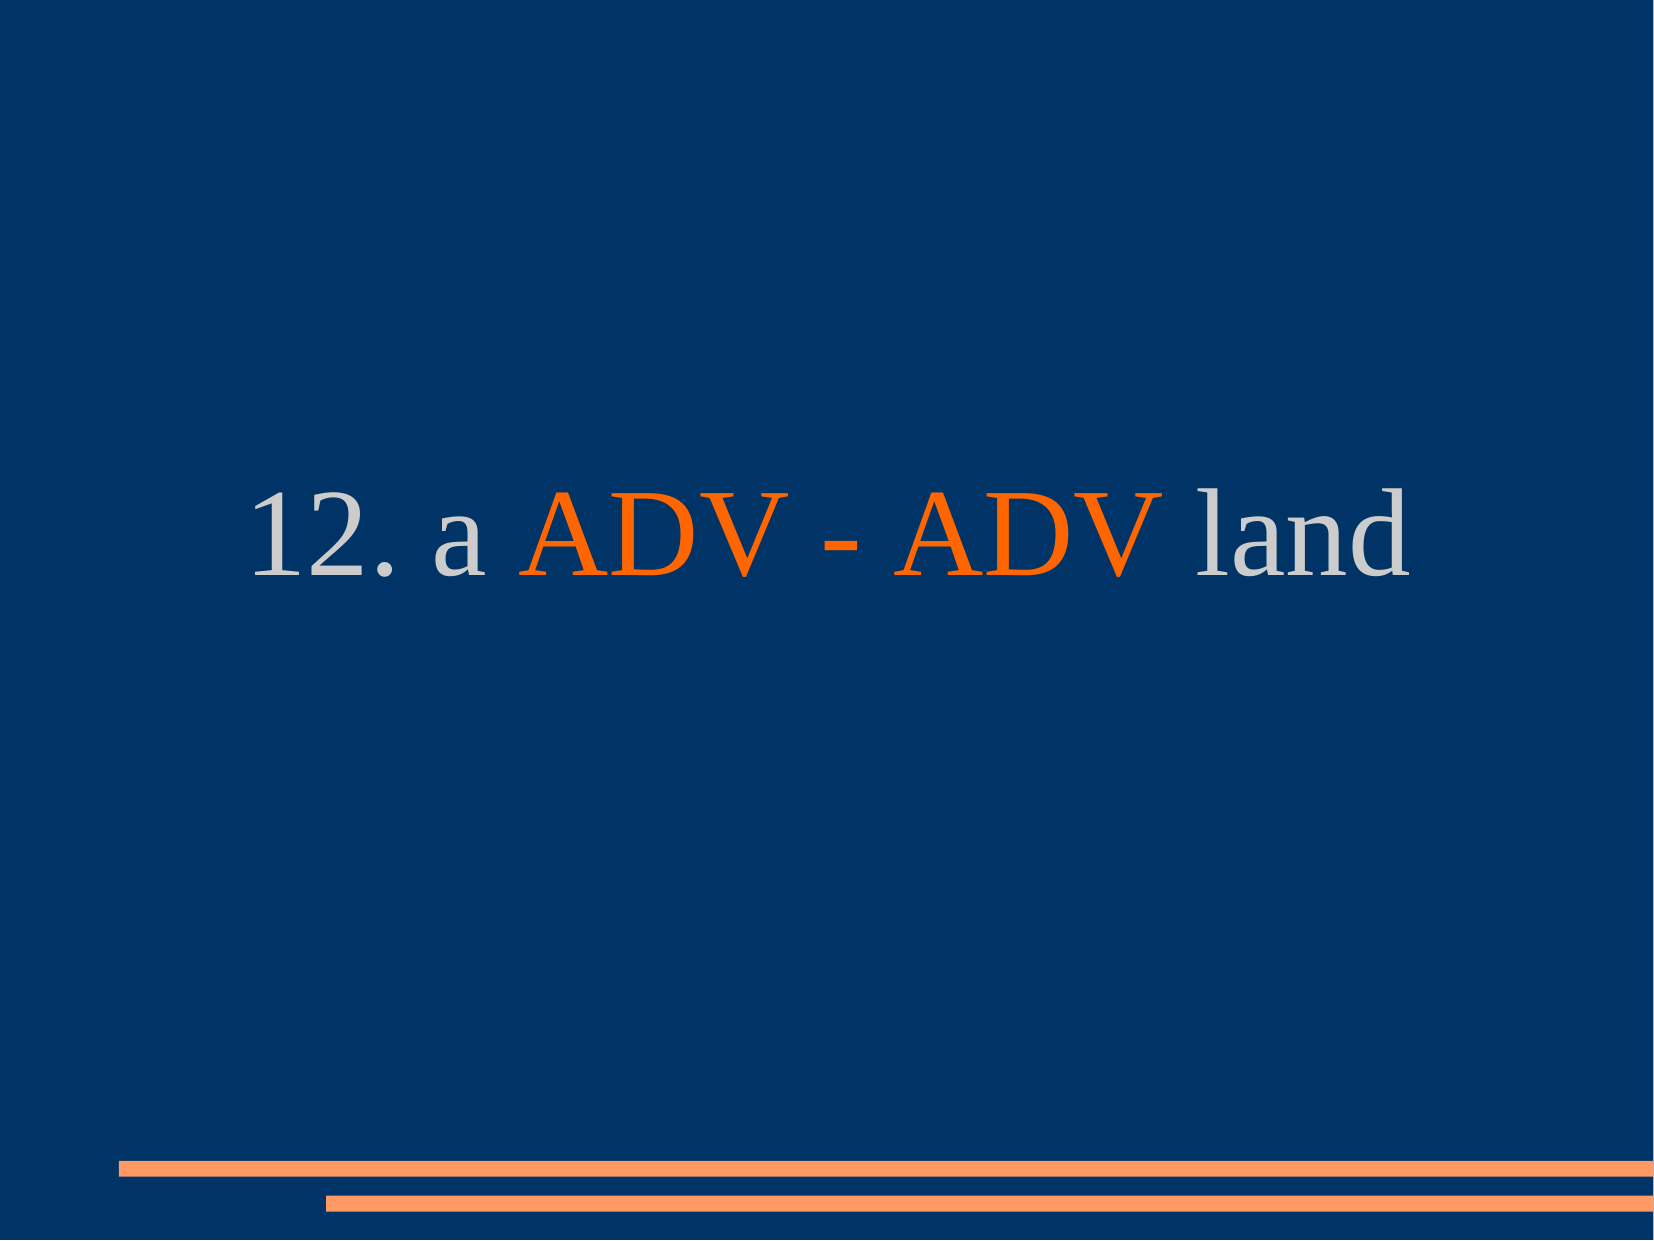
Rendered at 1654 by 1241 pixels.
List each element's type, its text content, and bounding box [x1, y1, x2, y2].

subtitle 12. a ADV - ADV land [121, 229, 1561, 1241]
